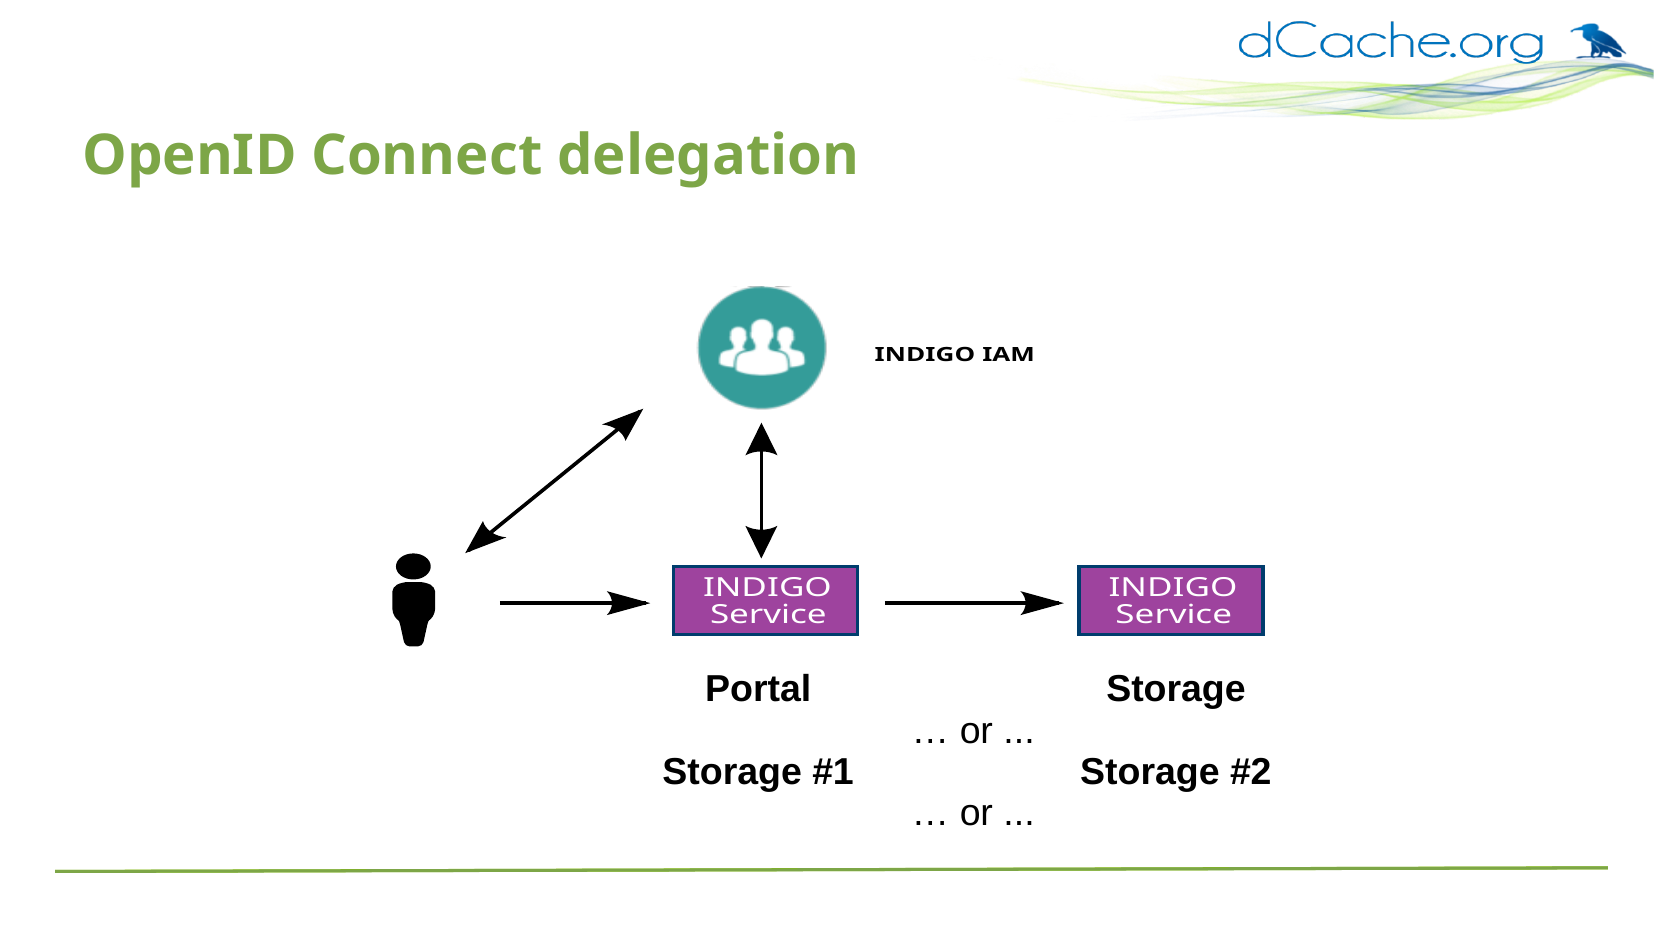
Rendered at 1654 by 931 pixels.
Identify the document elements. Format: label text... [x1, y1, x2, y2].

picture [956, 12, 1654, 127]
title OpenID Connect delegation [82, 116, 1605, 189]
text_box Storage #2 [1055, 743, 1296, 800]
text_box Storage #1 [642, 743, 874, 800]
text_box … or ... [890, 701, 1056, 759]
text_box Portal [675, 660, 841, 718]
text_box … or ... [890, 784, 1056, 842]
picture [392, 286, 1265, 647]
text_box Storage [1073, 660, 1279, 718]
